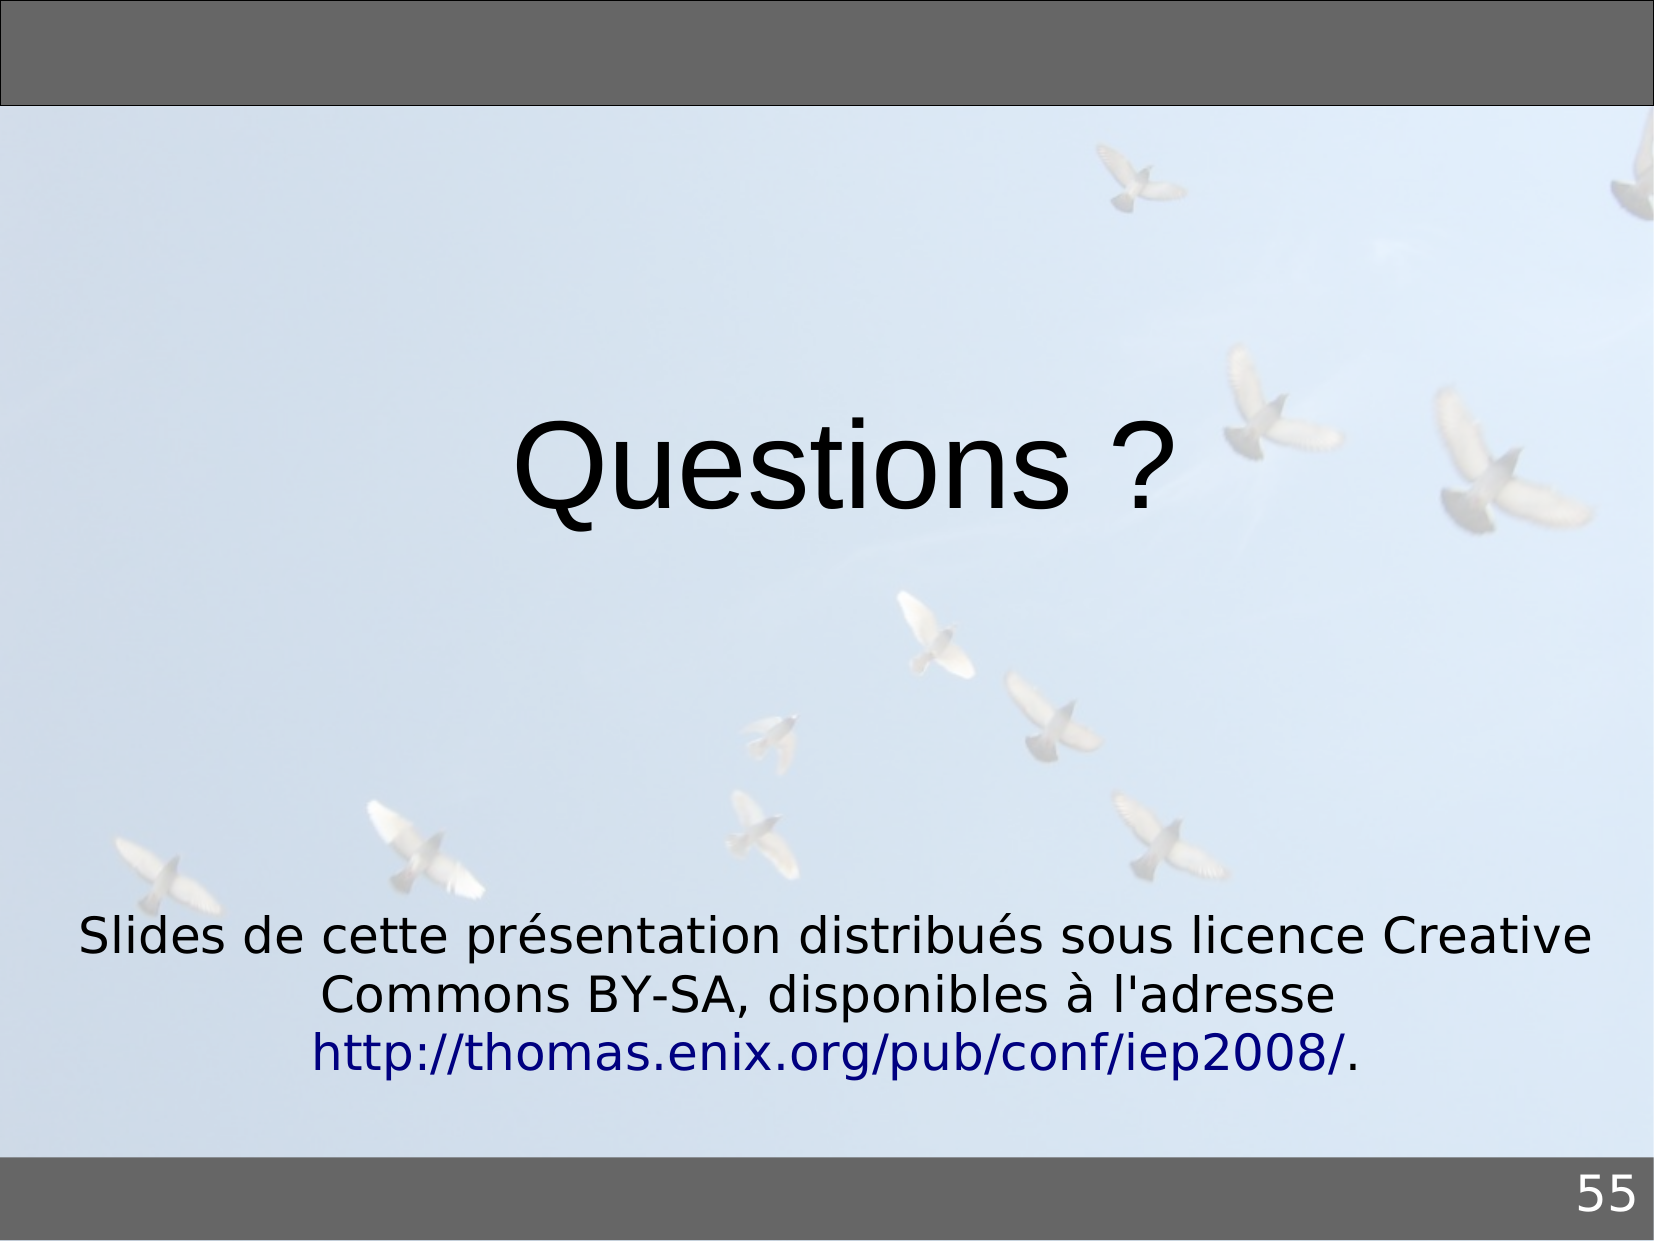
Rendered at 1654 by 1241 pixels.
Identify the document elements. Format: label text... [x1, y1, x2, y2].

subtitle Questions ? [82, 154, 1571, 777]
text_box Slides de cette présentation distribués sous licence Creative Commons BY-SA, disponibles à l'adresse http://thomas.enix.org/pub/conf/iep2008/. [60, 900, 1613, 1090]
